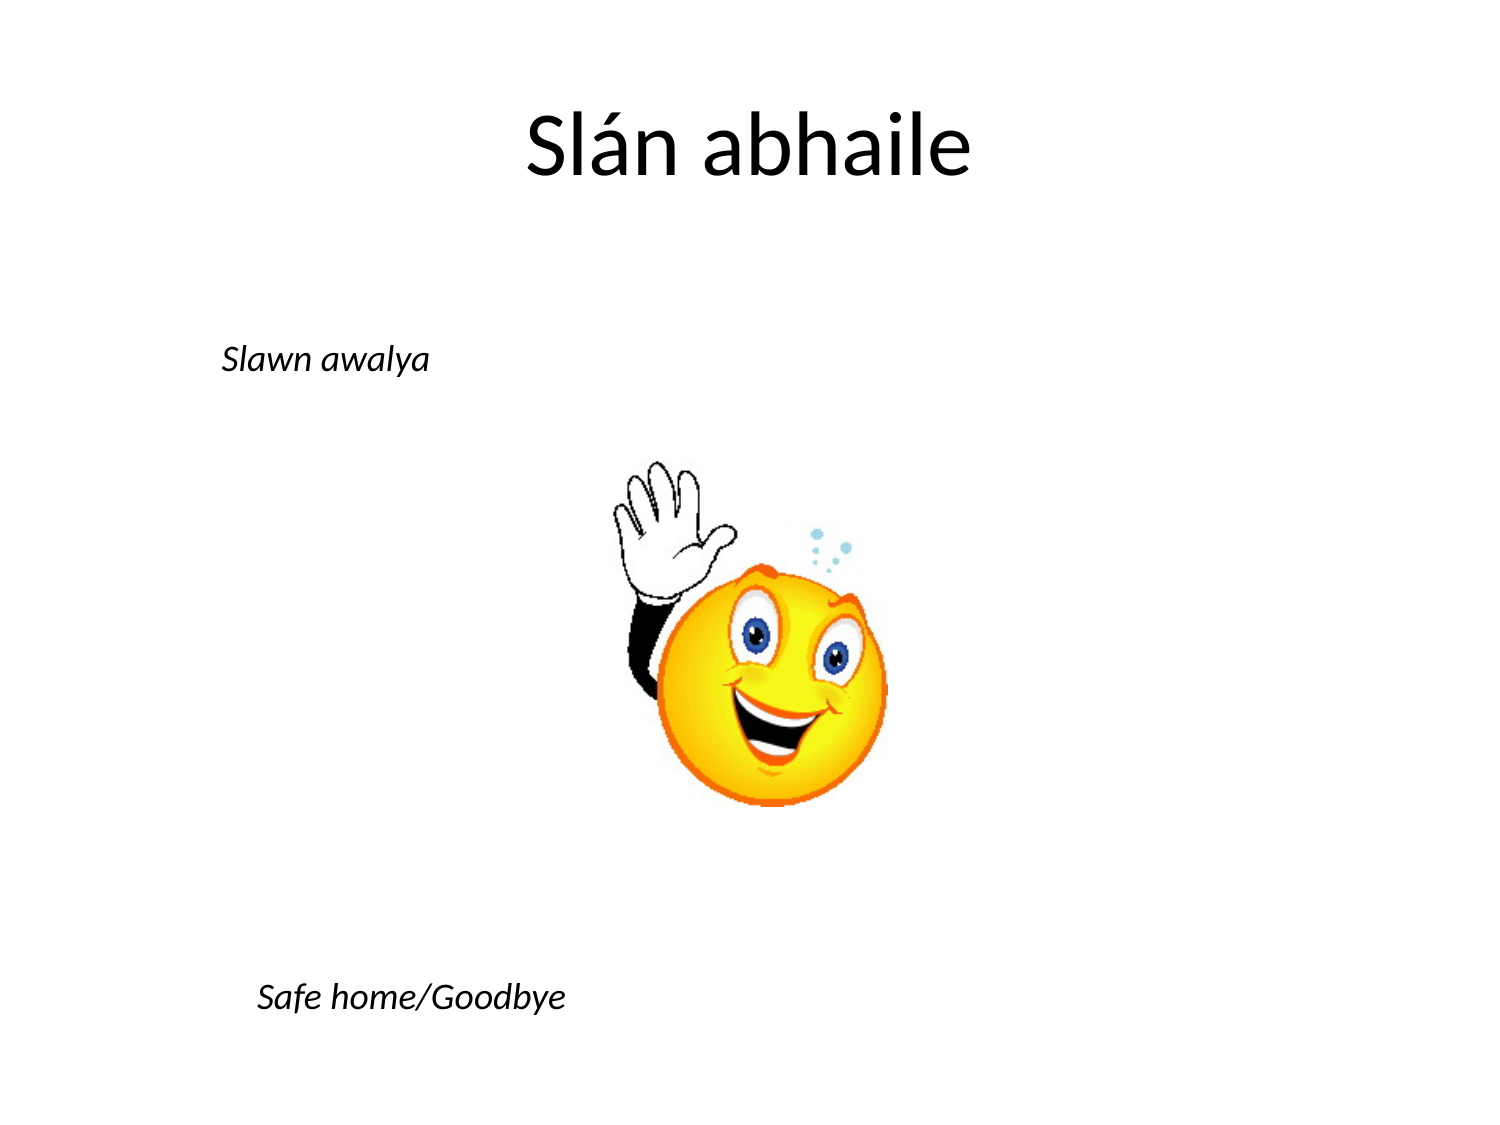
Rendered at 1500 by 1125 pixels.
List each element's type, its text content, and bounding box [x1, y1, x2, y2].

text_box Safe home/Goodbye [242, 964, 609, 1025]
text_box Slawn awalya [206, 326, 715, 387]
title Slán abhaile [75, 45, 1426, 233]
picture [612, 461, 888, 807]
